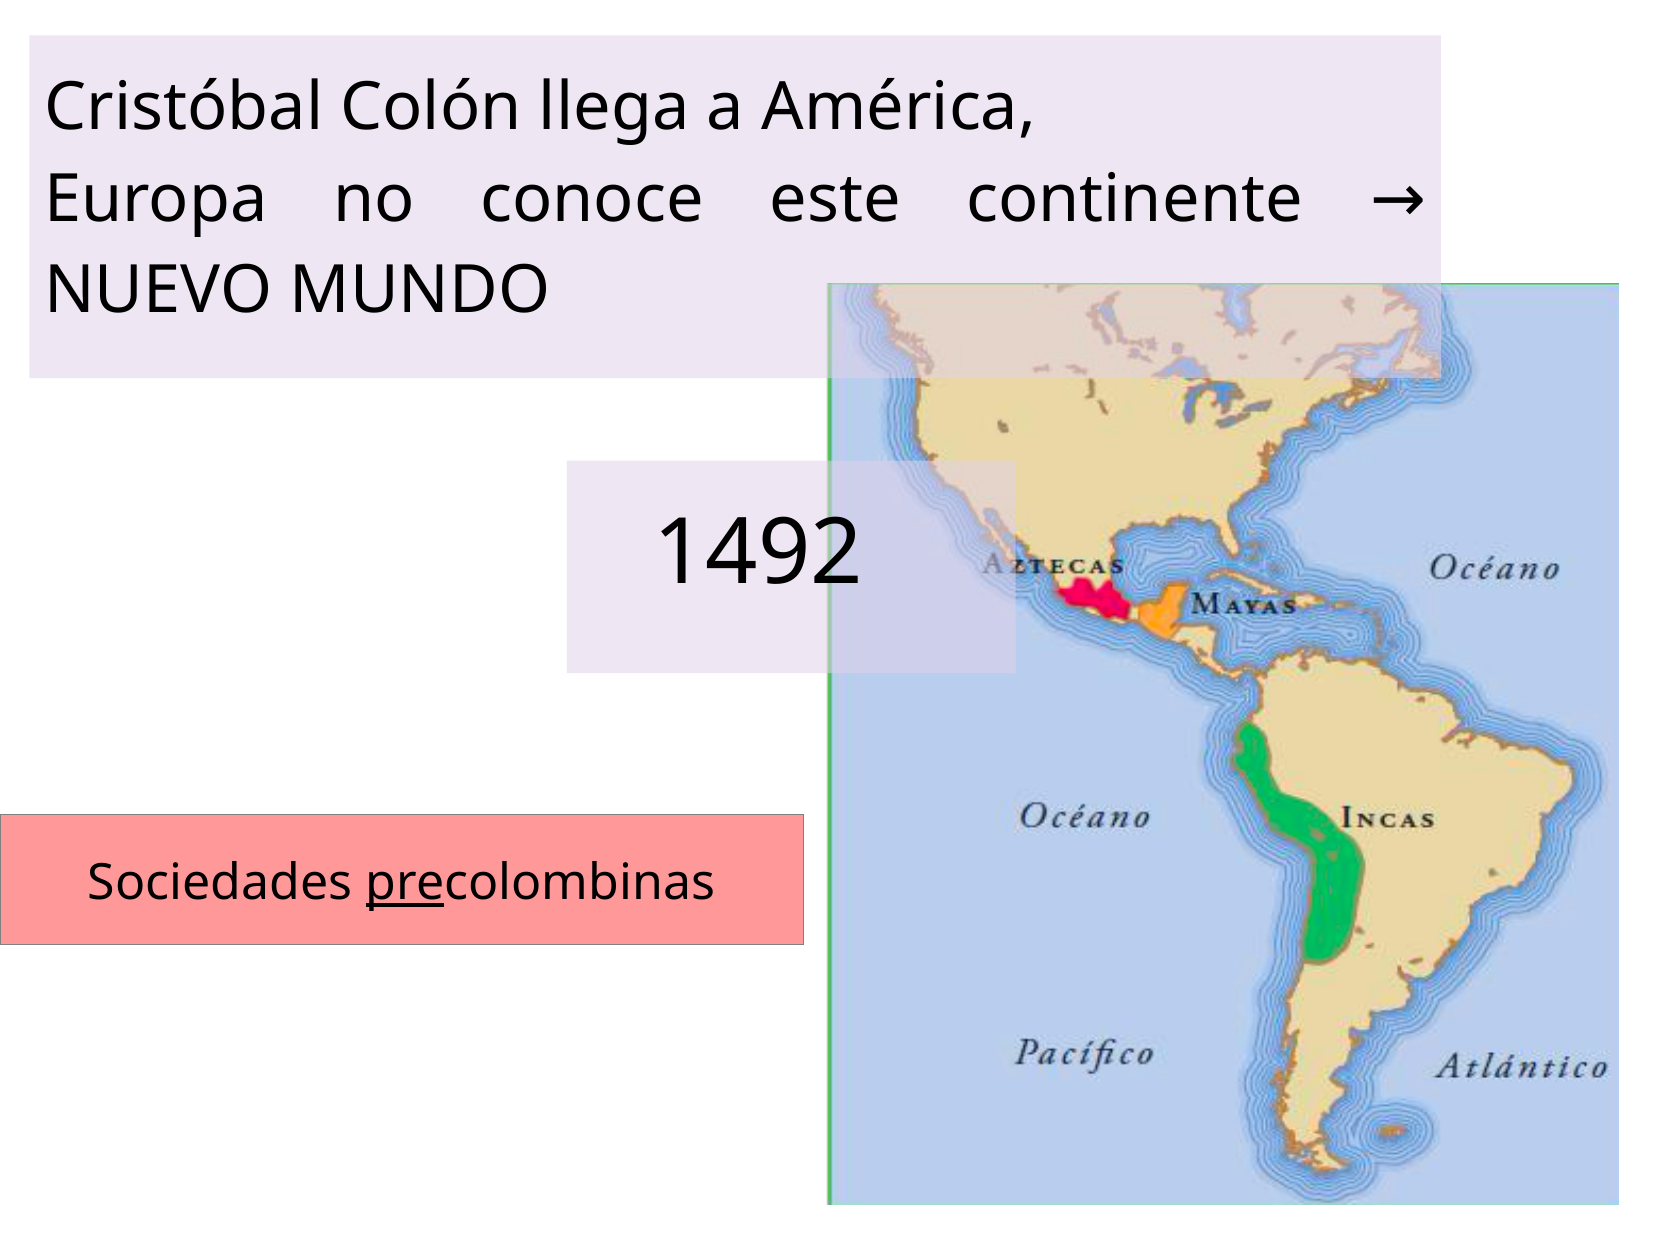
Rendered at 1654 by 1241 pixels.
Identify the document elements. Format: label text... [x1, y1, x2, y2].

text_box Sociedades precolombinas [0, 814, 804, 945]
text_box Cristóbal Colón llega a América, Europa no conoce este continente → NUEVO MUNDO [29, 35, 1441, 379]
picture [826, 283, 1619, 1205]
text_box 1492 [566, 460, 1016, 674]
